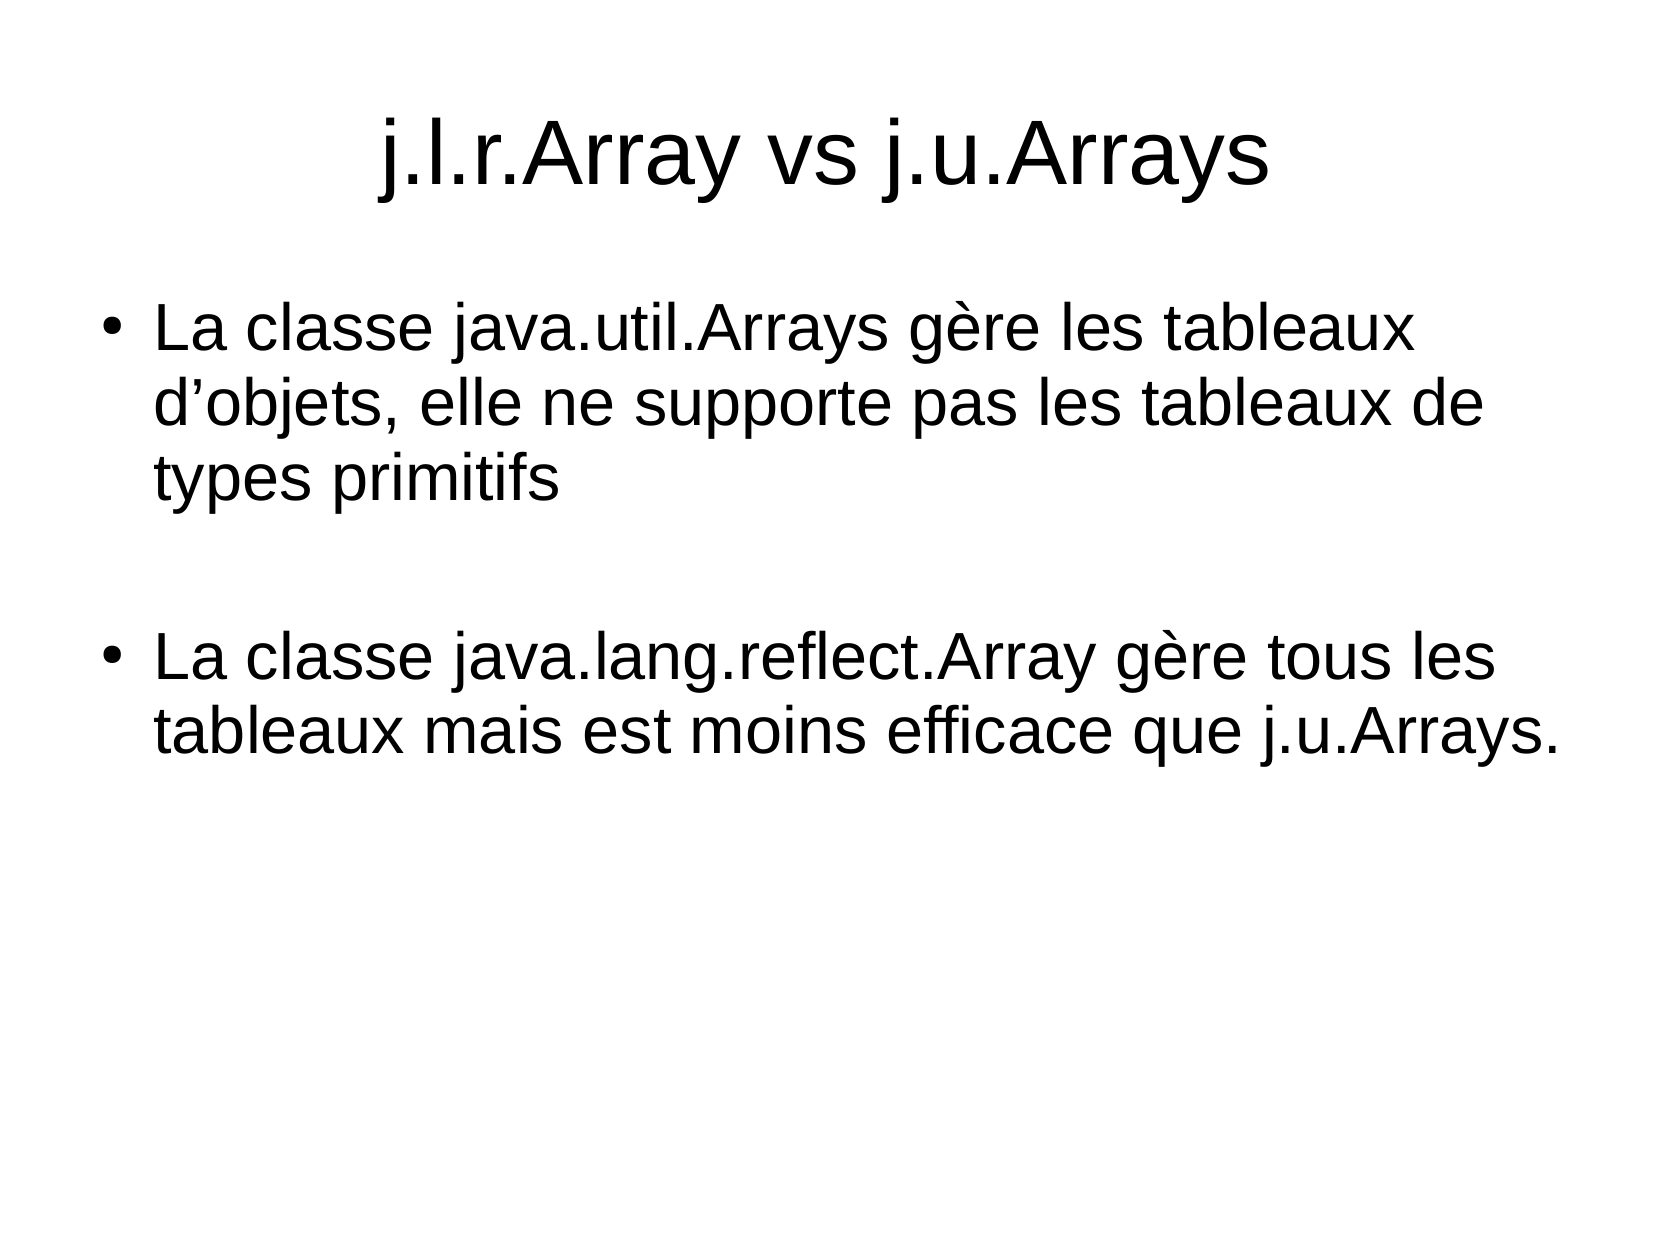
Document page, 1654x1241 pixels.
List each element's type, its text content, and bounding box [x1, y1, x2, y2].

list La classe java.util.Arrays gère les tableaux d’objets, elle ne supporte pas les tableaux de types primitifs La classe java.lang.reflect.Array gère tous les tableaux mais est moins efficace que j.u.Arrays. [82, 290, 1571, 1010]
title j.l.r.Array vs j.u.Arrays [82, 49, 1571, 257]
